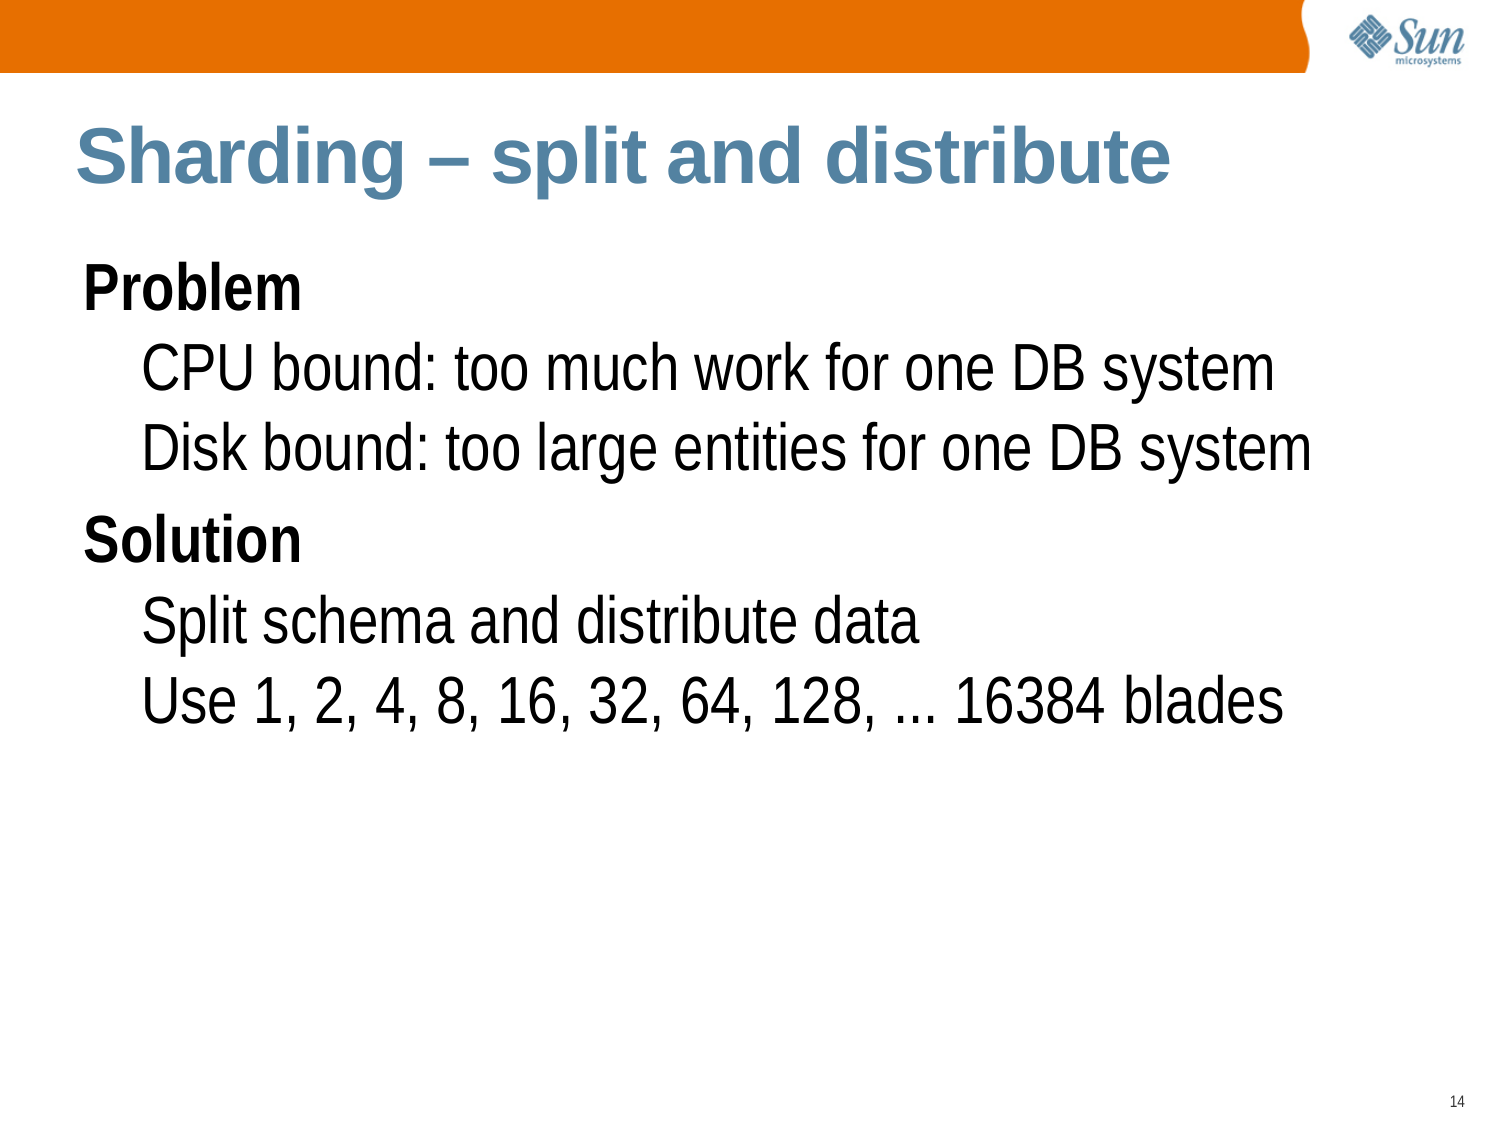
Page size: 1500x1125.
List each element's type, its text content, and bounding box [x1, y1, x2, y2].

picture [0, 0, 1500, 73]
title Sharding – split and distribute [75, 119, 1437, 224]
list Problem CPU bound: too much work for one DB system Disk bound: too large entities for one DB system Solution Split schema and distribute data Use 1, 2, 4, 8, 16, 32, 64, 128, ... 16384 blades [64, 258, 1401, 1062]
